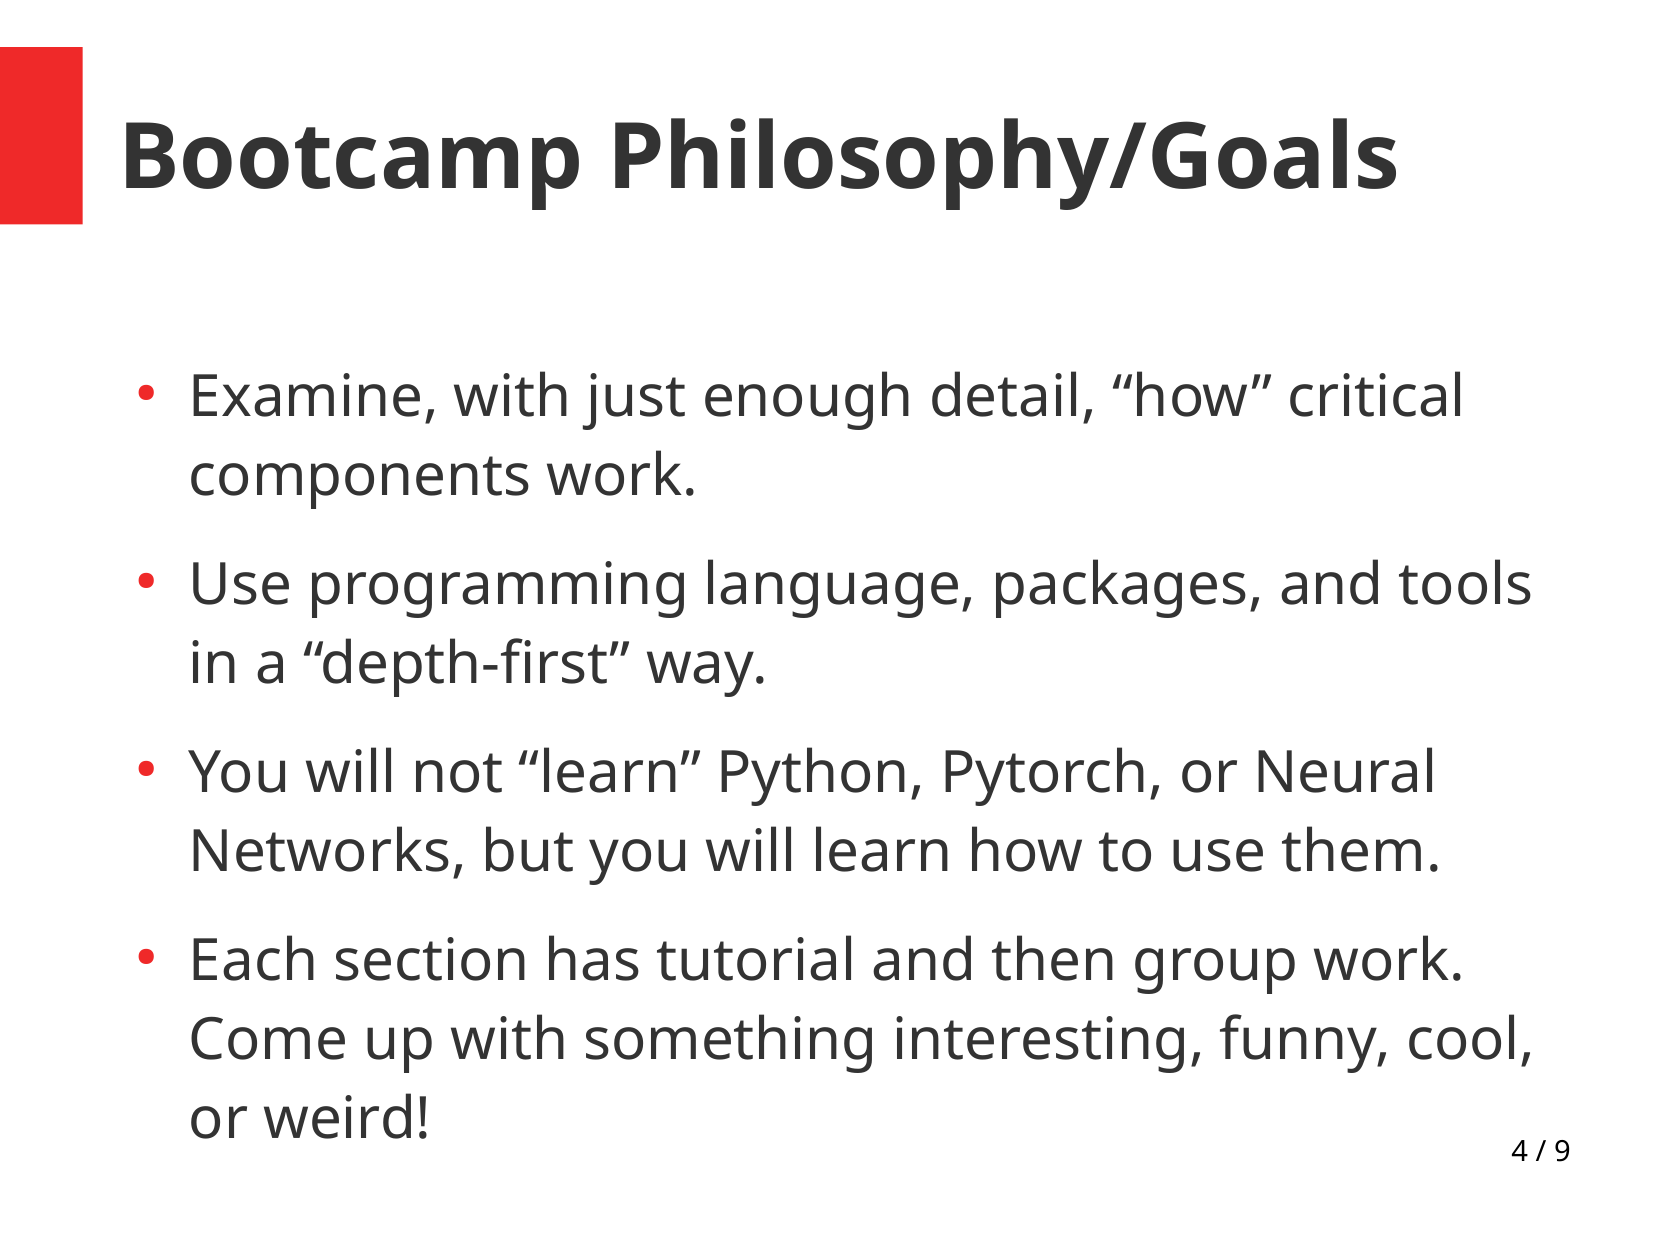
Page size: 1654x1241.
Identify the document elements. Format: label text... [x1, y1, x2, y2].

title Bootcamp Philosophy/Goals [118, 49, 1571, 257]
list Examine, with just enough detail, “how” critical components work. Use programming language, packages, and tools in a “depth-first” way. You will not “learn” Python, Pytorch, or Neural Networks, but you will learn how to use them. Each section has tutorial and then group work. Come up with something interesting, funny, cool, or weird! [118, 354, 1536, 1074]
